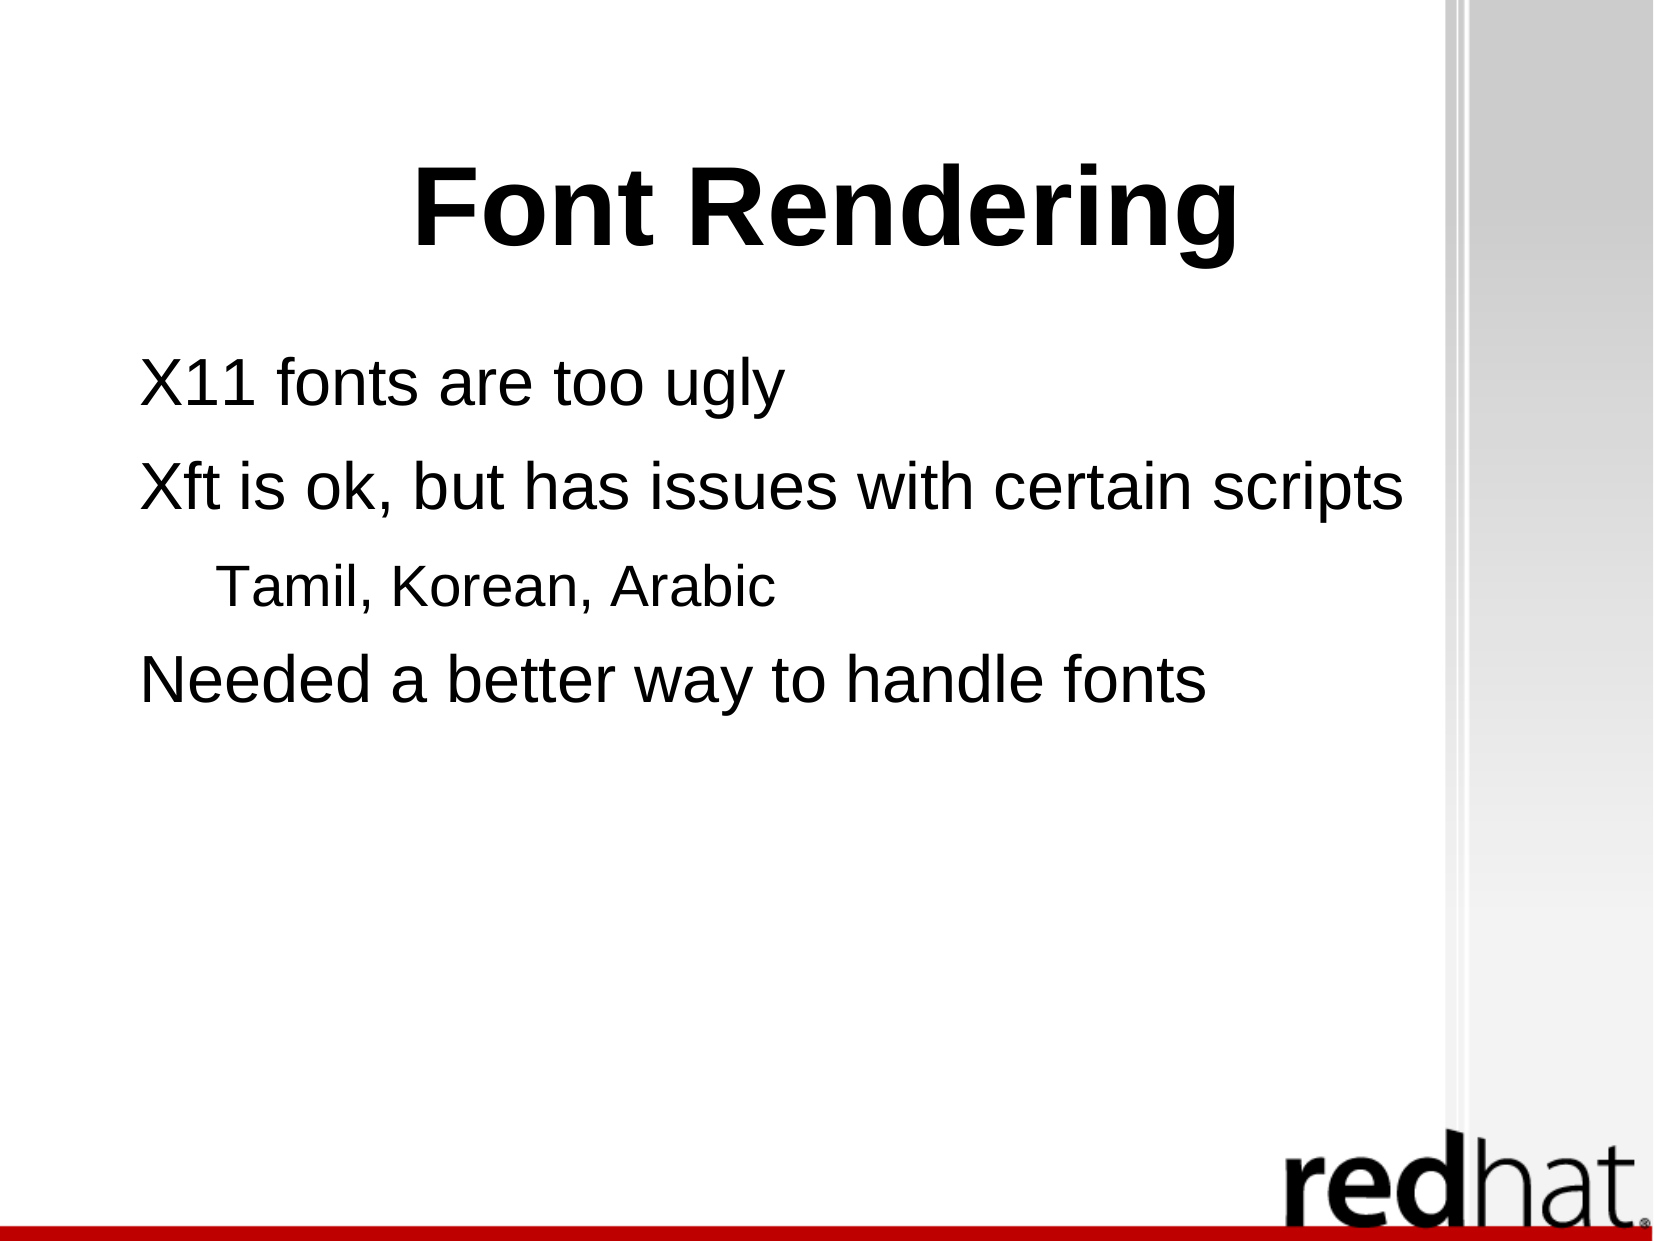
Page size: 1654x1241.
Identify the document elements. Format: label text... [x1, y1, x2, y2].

title Font Rendering [121, 102, 1533, 311]
picture [0, 0, 1654, 1241]
list X11 fonts are too ugly Xft is ok, but has issues with certain scripts Tamil, Korean, Arabic Needed a better way to handle fonts [121, 344, 1533, 1127]
